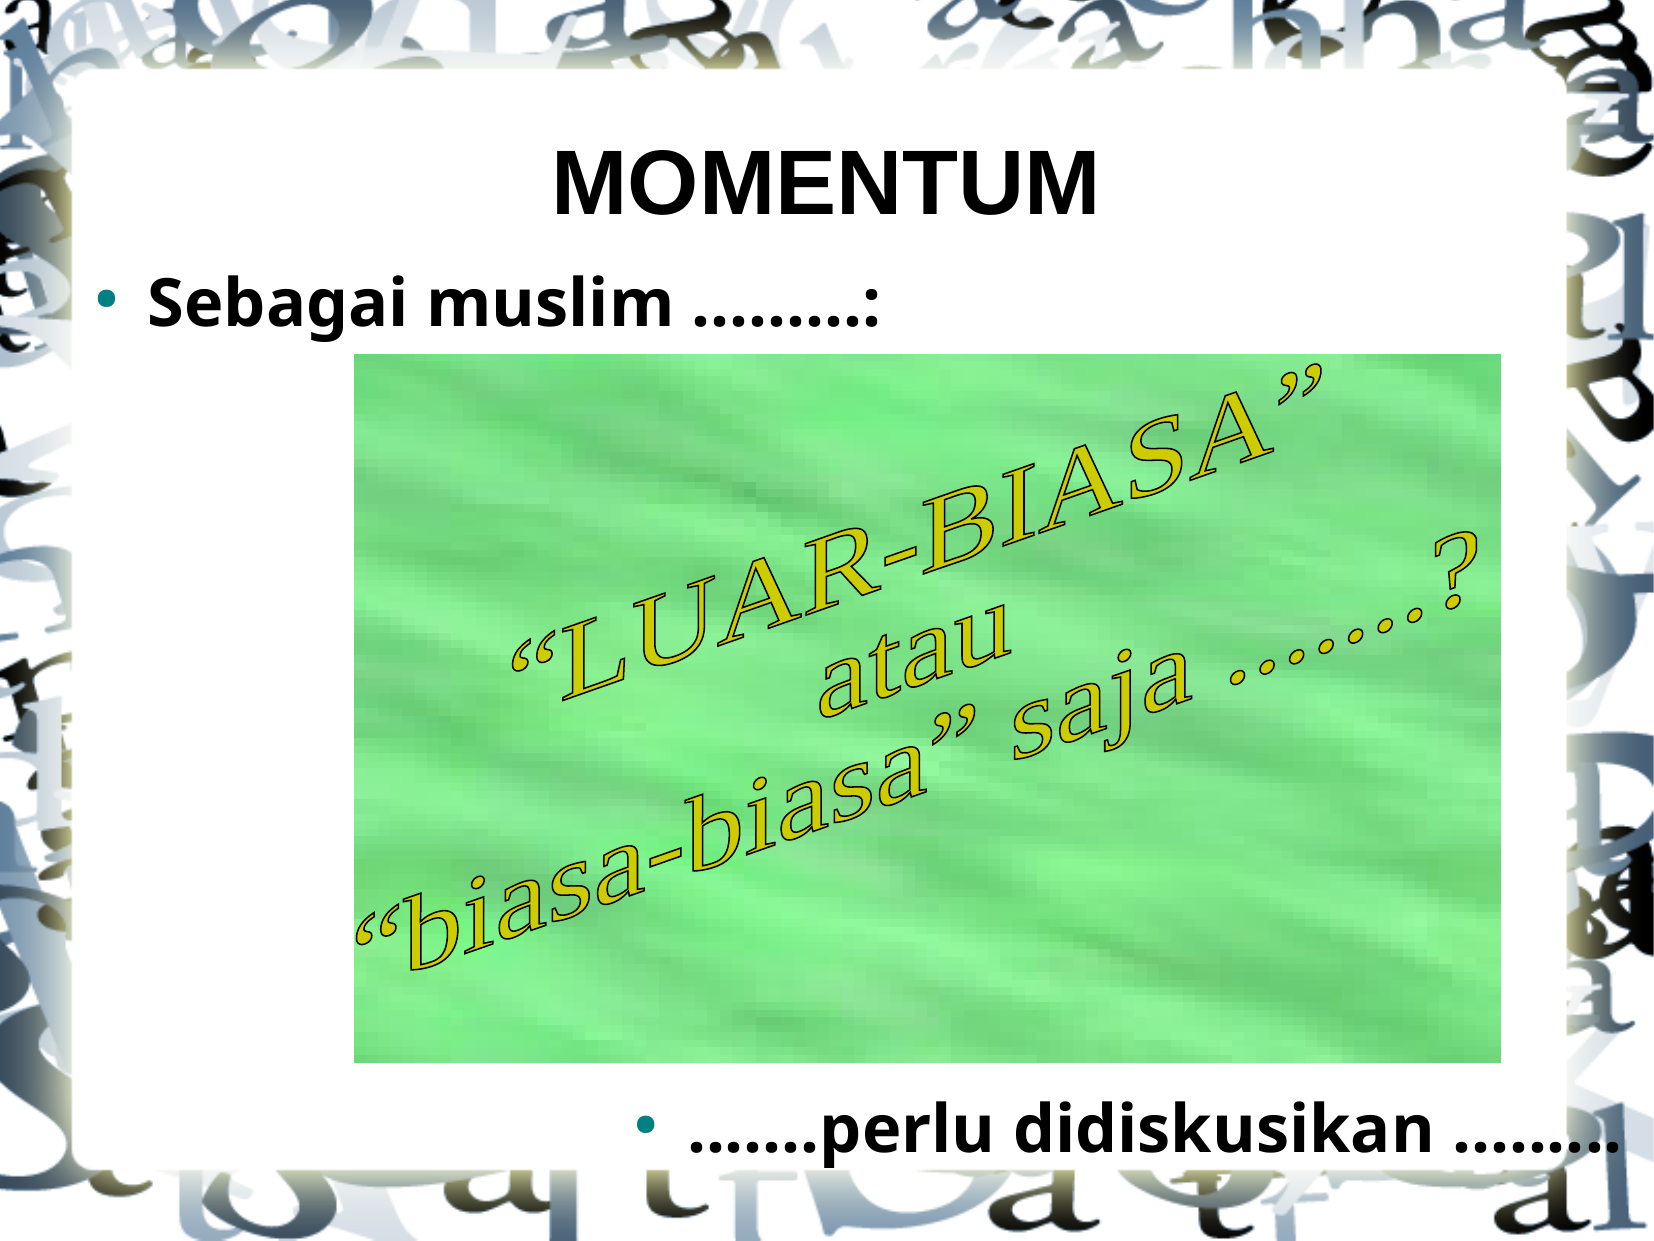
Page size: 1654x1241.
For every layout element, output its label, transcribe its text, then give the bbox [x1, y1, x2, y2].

text_box “LUAR-BIASA” atau “biasa-biasa” saja .......? [1145, 653, 1192, 713]
text_box “LUAR-BIASA” atau “biasa-biasa” saja .......? [781, 781, 828, 841]
text_box “LUAR-BIASA” atau “biasa-biasa” saja .......? [805, 528, 881, 616]
text_box “LUAR-BIASA” atau “biasa-biasa” saja .......? [685, 794, 740, 871]
text_box “LUAR-BIASA” atau “biasa-biasa” saja .......? [955, 604, 1011, 668]
text_box “LUAR-BIASA” atau “biasa-biasa” saja .......? [464, 896, 493, 954]
text_box “LUAR-BIASA” atau “biasa-biasa” saja .......? [1039, 444, 1123, 534]
text_box “LUAR-BIASA” atau “biasa-biasa” saja .......? [869, 634, 901, 698]
text_box “LUAR-BIASA” atau “biasa-biasa” saja .......? [597, 845, 645, 905]
text_box “LUAR-BIASA” atau “biasa-biasa” saja .......? [1014, 699, 1052, 760]
picture [0, 0, 1654, 1241]
text_box “LUAR-BIASA” atau “biasa-biasa” saja .......? [562, 617, 625, 701]
text_box “LUAR-BIASA” atau “biasa-biasa” saja .......? [905, 628, 952, 688]
text_box “LUAR-BIASA” atau “biasa-biasa” saja .......? [1435, 531, 1477, 590]
text_box “LUAR-BIASA” atau “biasa-biasa” saja .......? [746, 797, 775, 855]
text_box “LUAR-BIASA” atau “biasa-biasa” saja .......? [403, 893, 458, 970]
list .......perlu didiskusikan ......... [200, 1081, 1625, 1182]
text_box “LUAR-BIASA” atau “biasa-biasa” saja .......? [1104, 669, 1131, 752]
text_box “LUAR-BIASA” atau “biasa-biasa” saja .......? [1190, 392, 1274, 481]
text_box “LUAR-BIASA” atau “biasa-biasa” saja .......? [717, 557, 802, 647]
list Sebagai muslim .........: [76, 254, 1501, 355]
text_box “LUAR-BIASA” atau “biasa-biasa” saja .......? [834, 762, 872, 823]
text_box “LUAR-BIASA” atau “biasa-biasa” saja .......? [1131, 414, 1182, 499]
title MOMENTUM [82, 78, 1571, 287]
text_box “LUAR-BIASA” atau “biasa-biasa” saja .......? [1059, 683, 1107, 743]
text_box “LUAR-BIASA” atau “biasa-biasa” saja .......? [633, 575, 715, 666]
text_box “LUAR-BIASA” atau “biasa-biasa” saja .......? [879, 746, 927, 806]
text_box “LUAR-BIASA” atau “biasa-biasa” saja .......? [923, 485, 994, 574]
text_box “LUAR-BIASA” atau “biasa-biasa” saja .......? [499, 880, 546, 939]
text_box “LUAR-BIASA” atau “biasa-biasa” saja .......? [820, 658, 867, 717]
text_box “LUAR-BIASA” atau “biasa-biasa” saja .......? [1003, 463, 1034, 547]
text_box “LUAR-BIASA” atau “biasa-biasa” saja .......? [552, 861, 590, 922]
